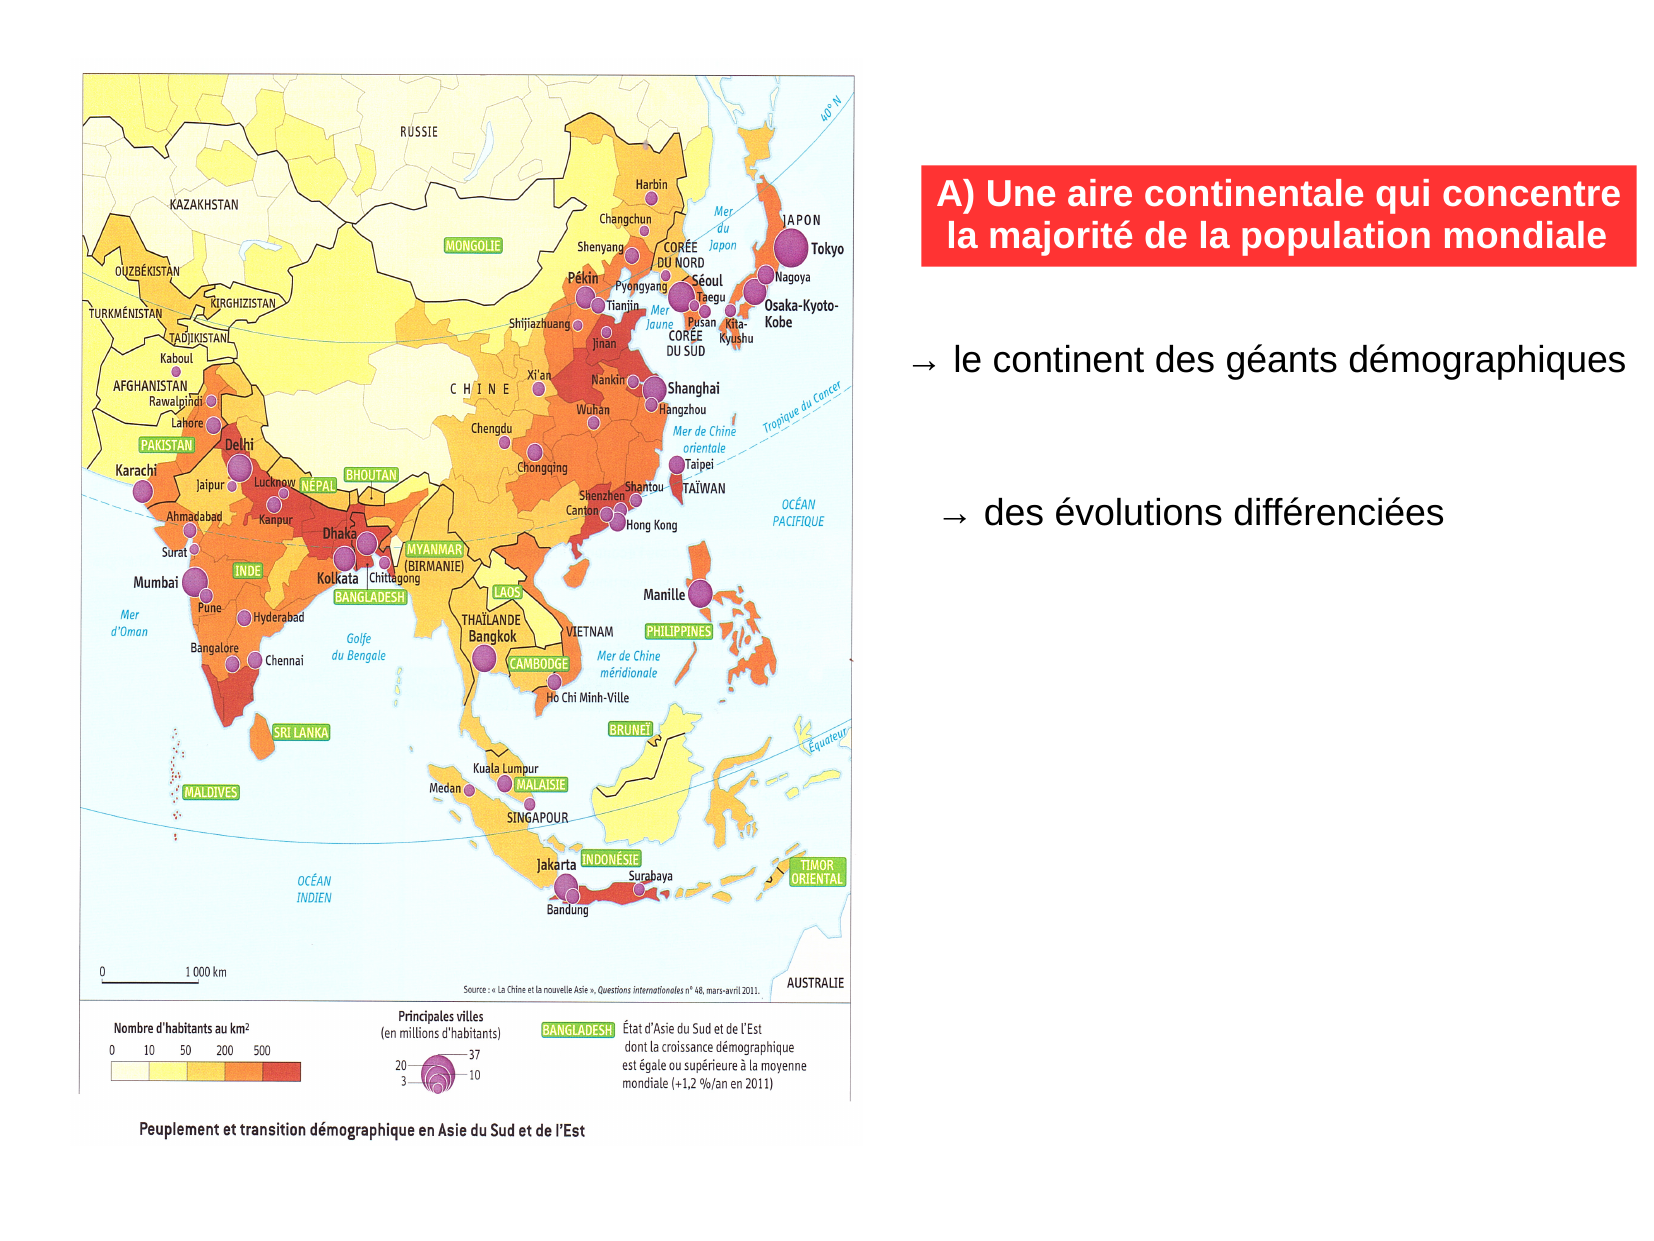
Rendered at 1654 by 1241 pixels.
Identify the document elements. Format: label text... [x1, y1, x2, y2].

text_box A) Une aire continentale qui concentre la majorité de la population mondiale [921, 165, 1636, 267]
text_box → des évolutions différenciées [921, 484, 1471, 542]
text_box → le continent des géants démographiques [890, 330, 1642, 388]
picture [70, 58, 863, 1146]
